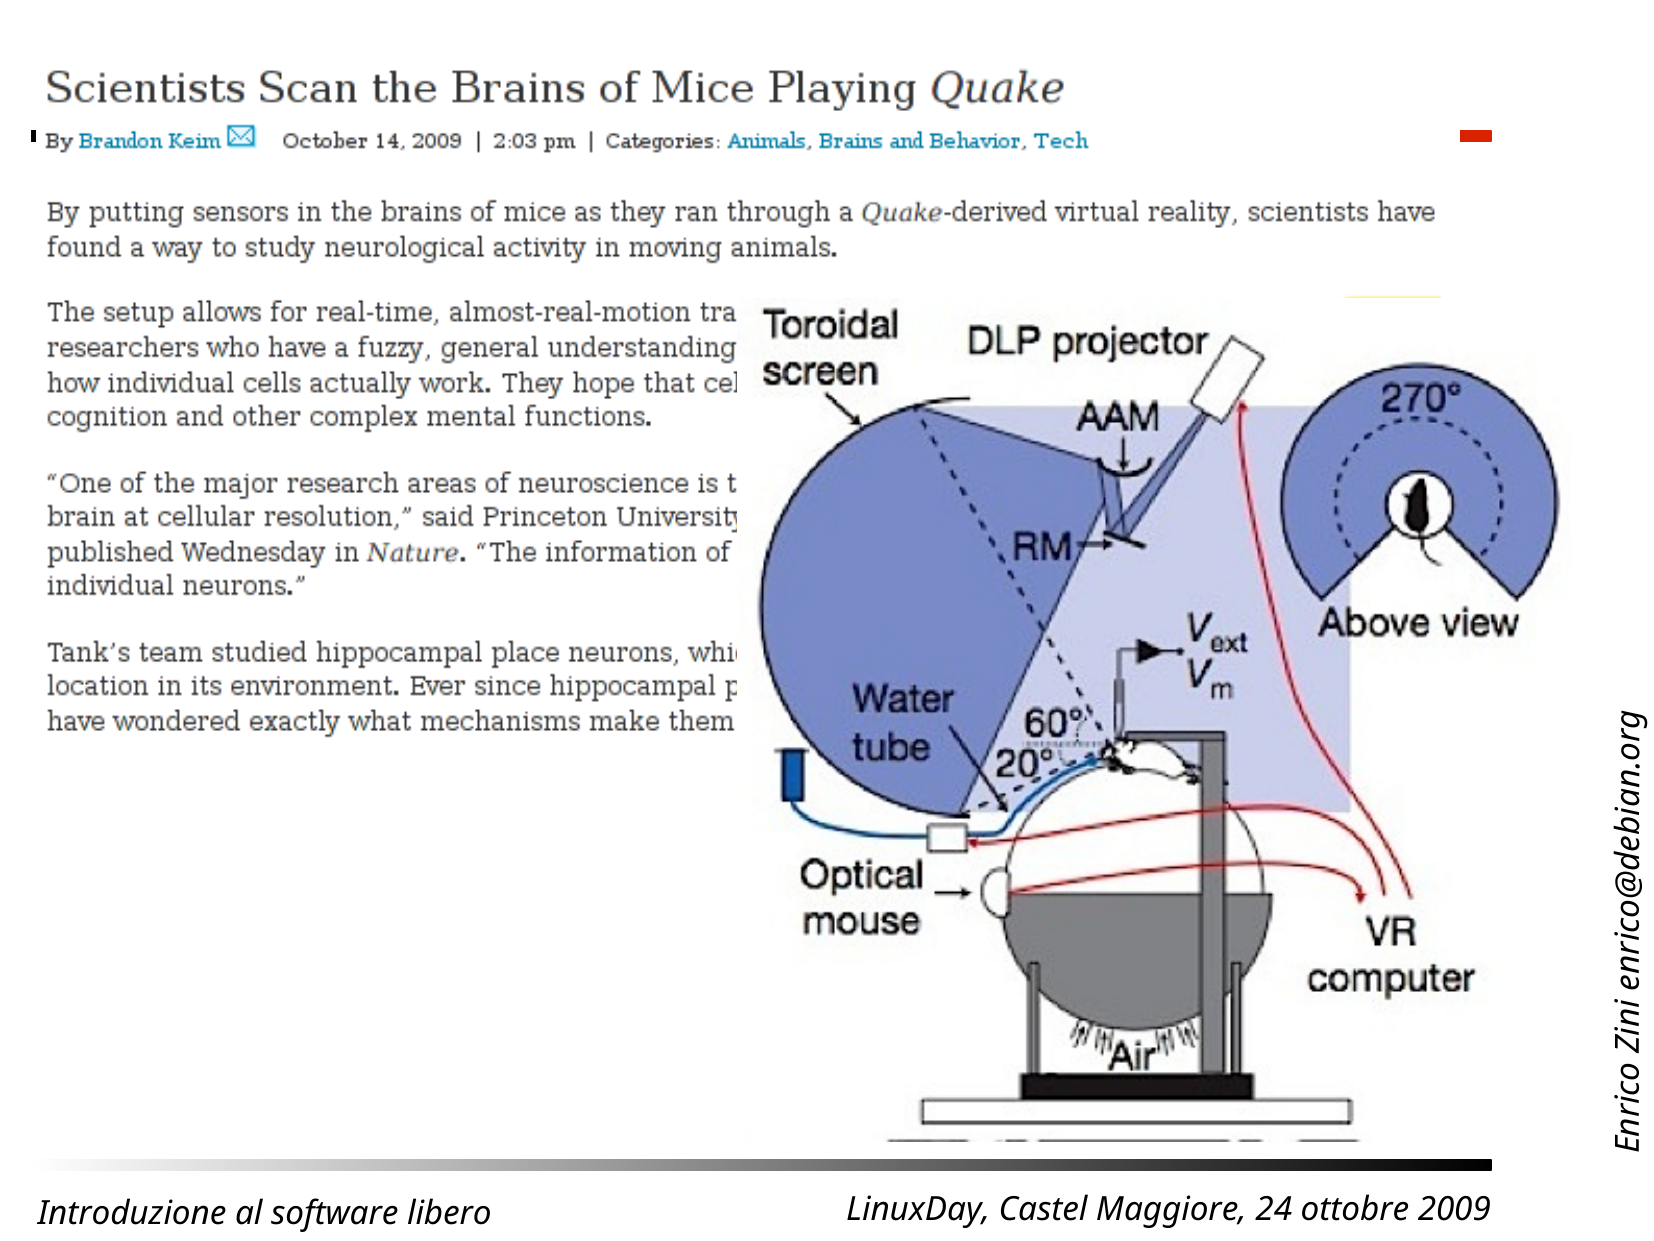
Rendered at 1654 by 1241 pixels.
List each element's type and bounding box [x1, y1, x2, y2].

picture [36, 40, 1571, 1142]
